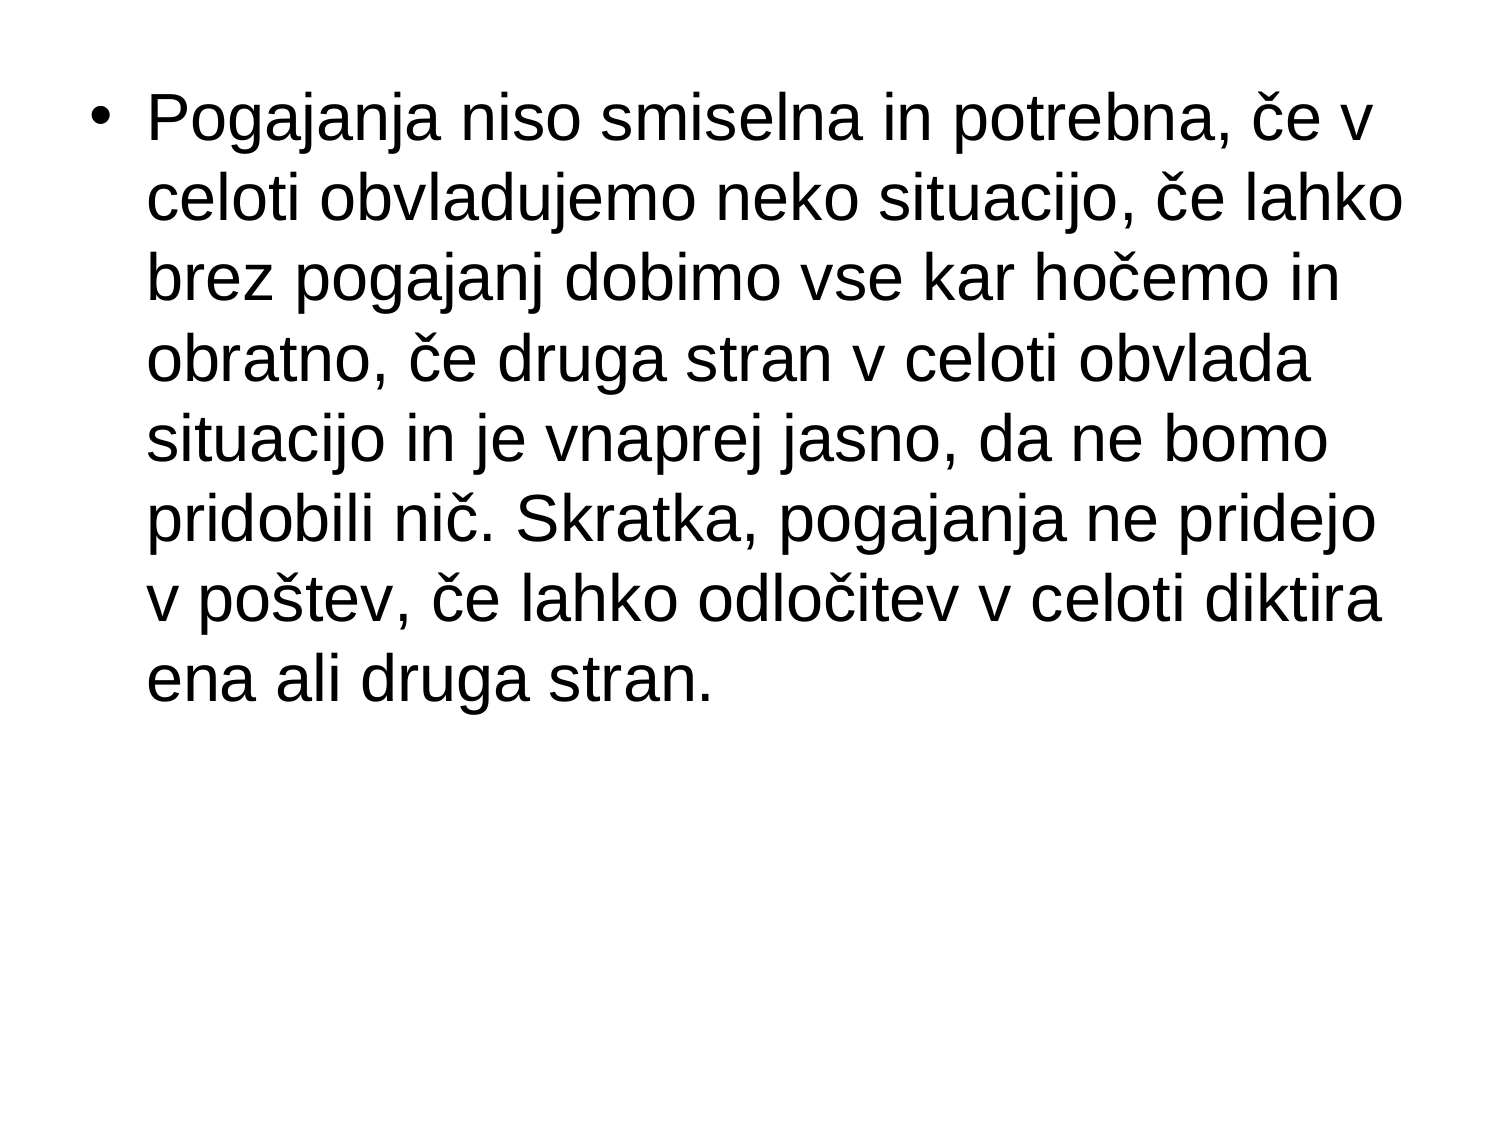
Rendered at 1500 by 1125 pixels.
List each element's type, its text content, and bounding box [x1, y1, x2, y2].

list Pogajanja niso smiselna in potrebna, če v celoti obvladujemo neko situacijo, če lahko brez pogajanj dobimo vse kar hočemo in obratno, če druga stran v celoti obvlada situacijo in je vnaprej jasno, da ne bomo pridobili nič. Skratka, pogajanja ne pridejo v poštev, če lahko odločitev v celoti diktira ena ali druga stran. [75, 66, 1426, 1005]
